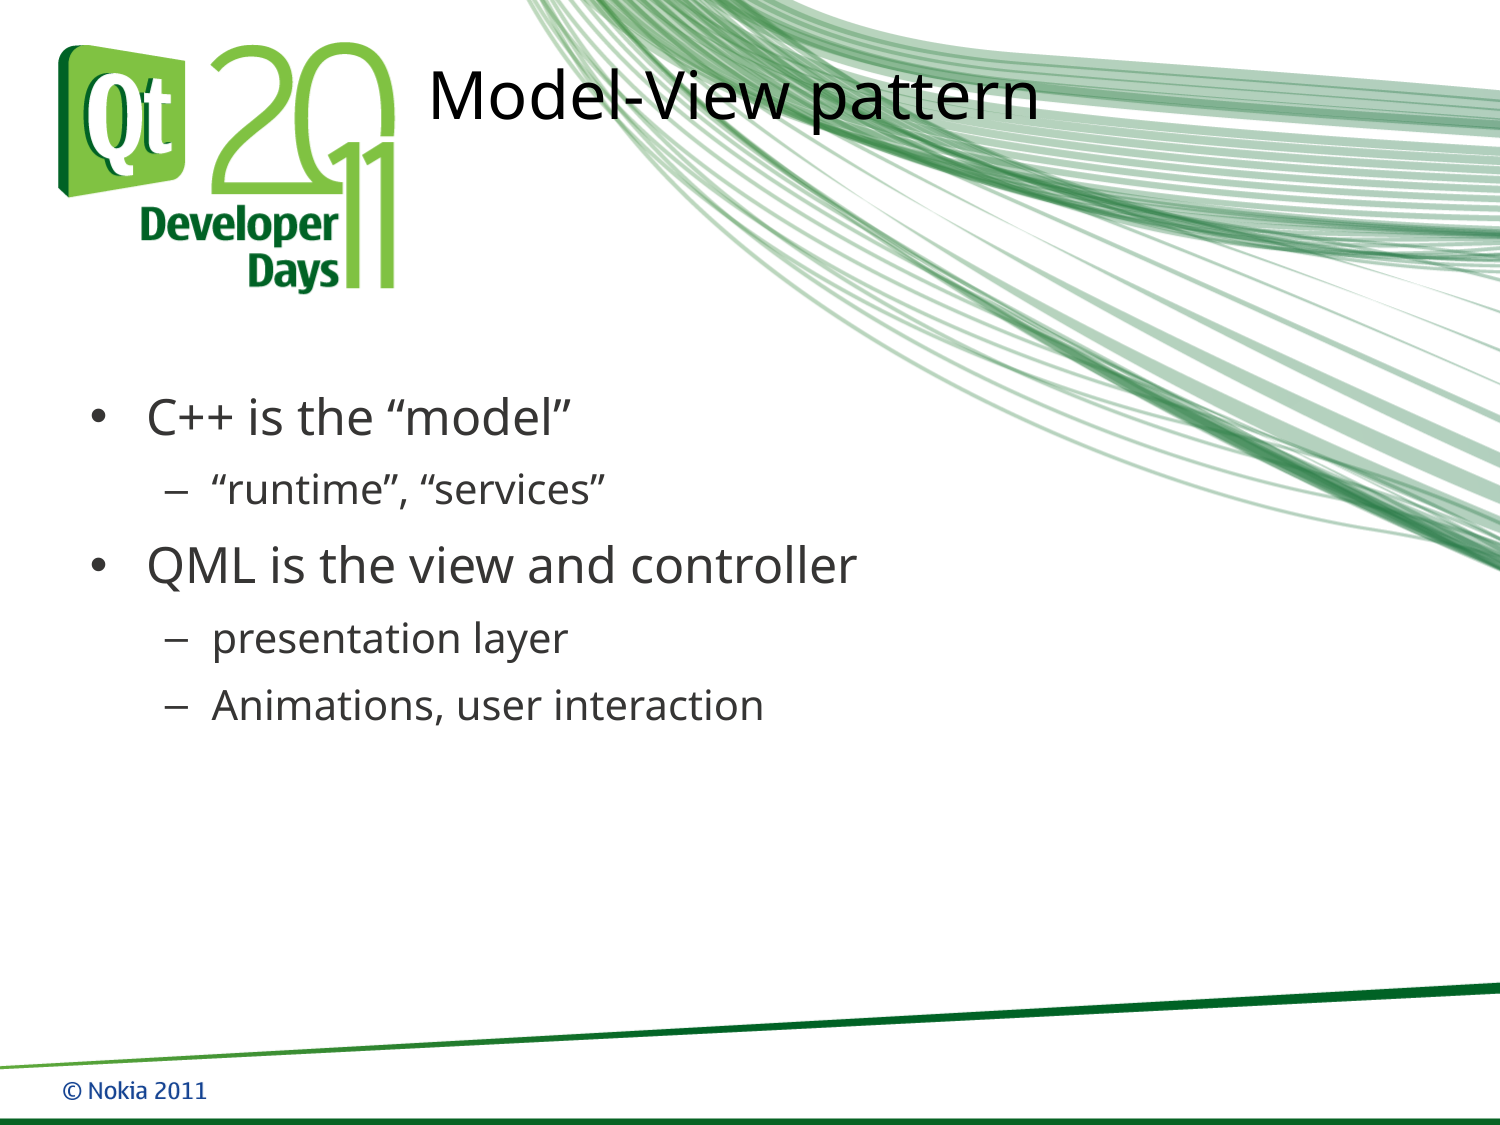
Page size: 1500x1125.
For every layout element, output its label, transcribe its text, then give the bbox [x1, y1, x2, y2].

list C++ is the “model” “runtime”, “services” QML is the view and controller presentation layer Animations, user interaction [75, 212, 1426, 988]
title Model-View pattern [262, 0, 1300, 188]
picture [0, 0, 1500, 1125]
